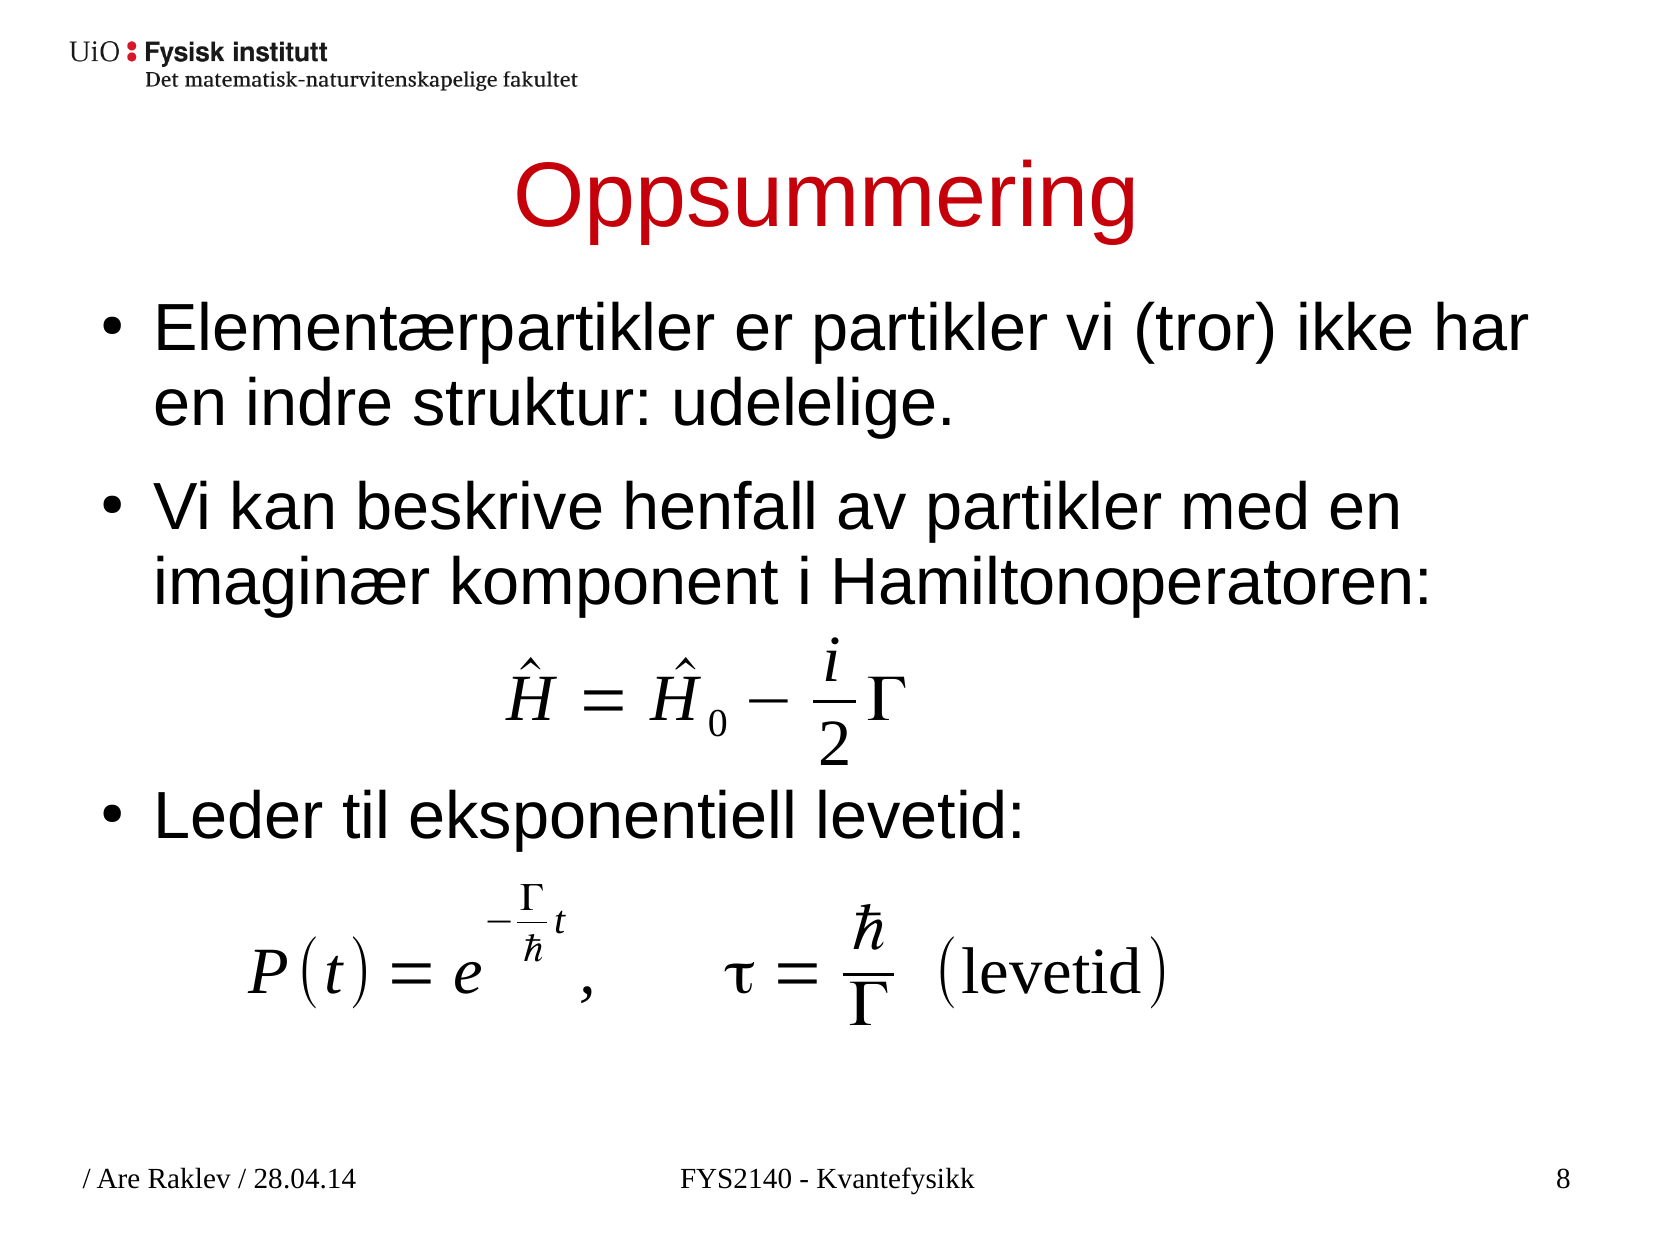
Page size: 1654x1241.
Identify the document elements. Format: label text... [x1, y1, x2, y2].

chart [494, 623, 914, 780]
picture [68, 37, 581, 93]
list Elementærpartikler er partikler vi (tror) ikke har en indre struktur: udelelige. Vi kan beskrive henfall av partikler med en imaginær komponent i Hamiltonoperatoren: Leder til eksponentiell levetid: [82, 290, 1538, 1094]
chart [237, 875, 603, 1013]
chart [715, 888, 1176, 1029]
title Oppsummering [82, 90, 1571, 298]
